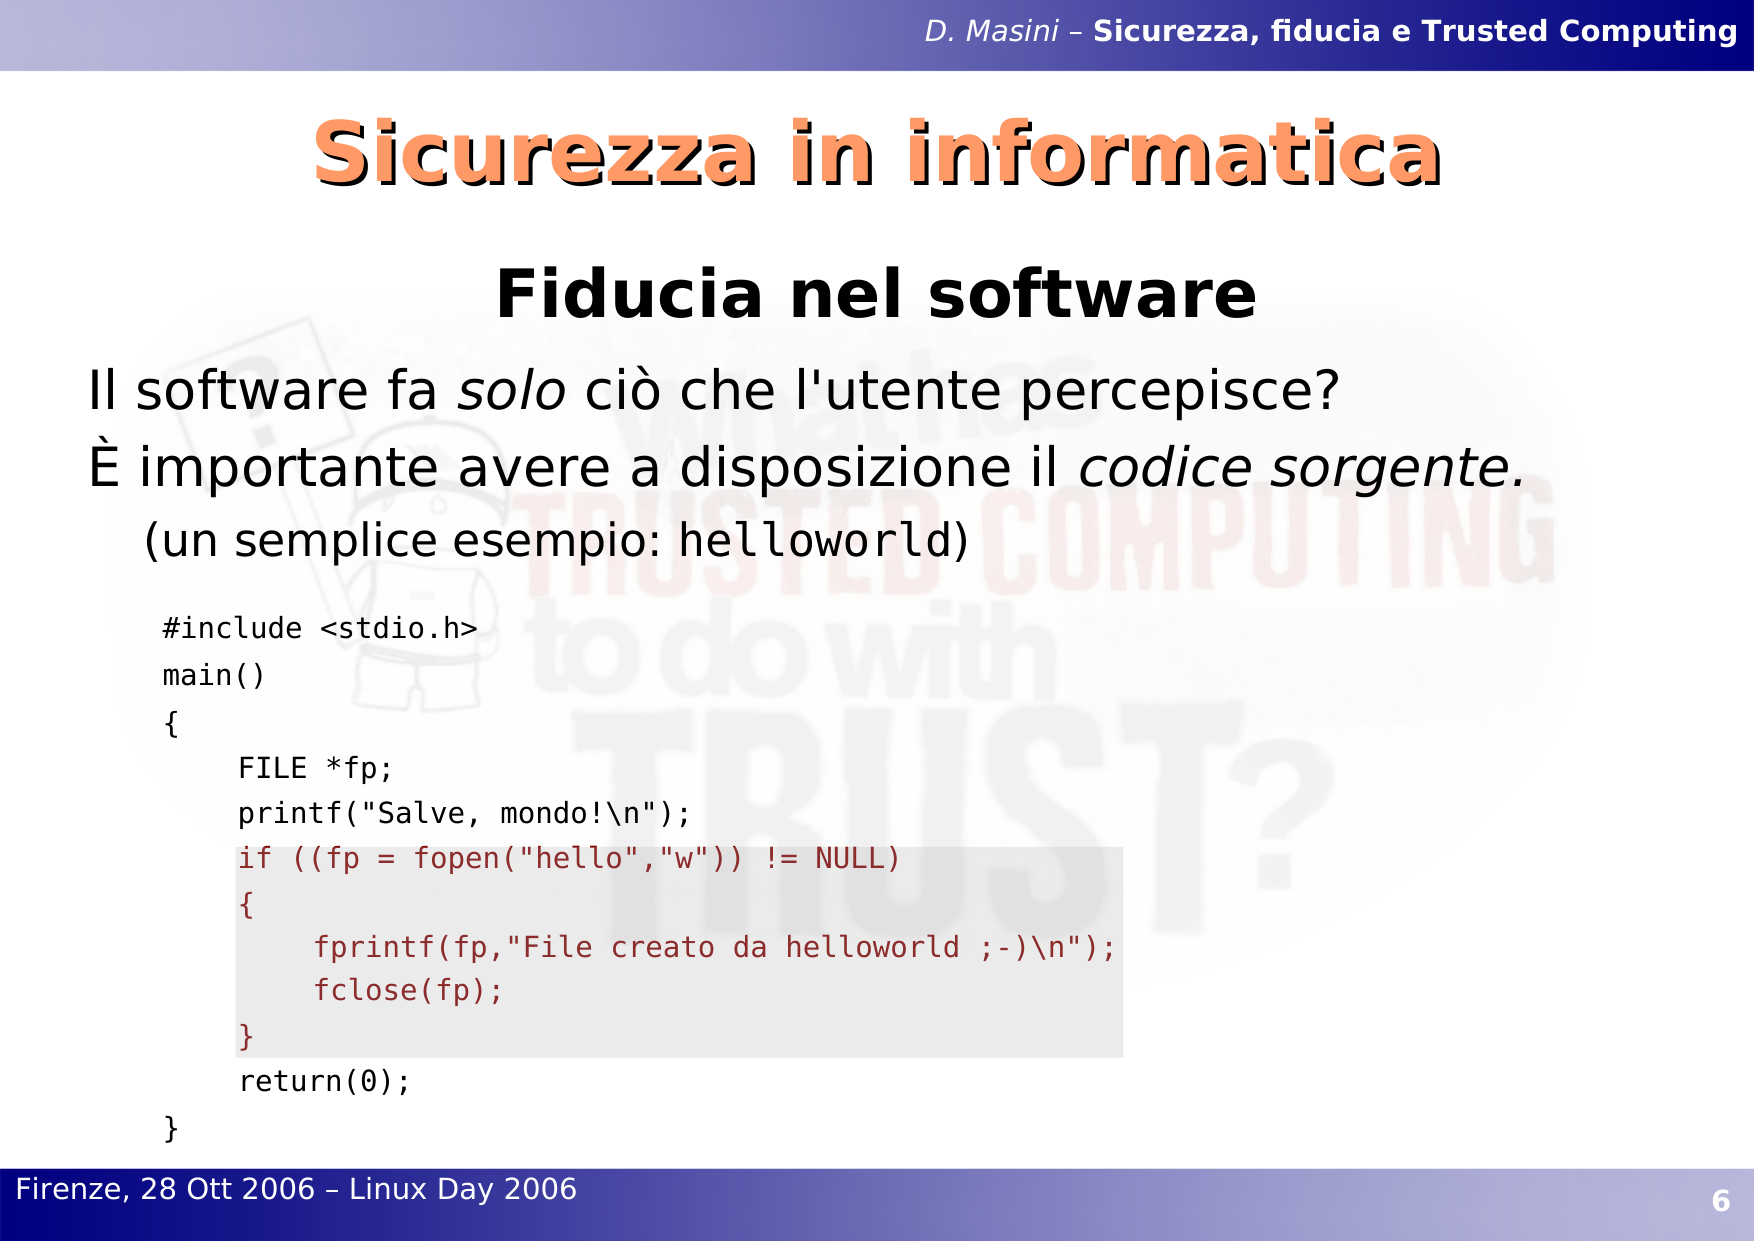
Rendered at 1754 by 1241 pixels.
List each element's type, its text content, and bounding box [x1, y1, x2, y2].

text_box D. Masini – Sicurezza, fiducia e Trusted Computing [602, 7, 1754, 63]
text_box [235, 846, 1124, 1058]
list Fiducia nel software Il software fa solo ciò che l'utente percepisce? È importante avere a disposizione il codice sorgente. (un semplice esempio: helloworld) #include <stdio.h> main() { FILE *fp; printf("Salve, mondo!\n"); if ((fp = fopen("hello","w")) != NULL) { fprintf(fp,"File creato da helloworld ;-)\n"); fclose(fp); } return(0); } [87, 258, 1667, 1149]
text_box Firenze, 28 Ott 2006 – Linux Day 2006 [0, 1175, 1314, 1234]
picture [0, 0, 1754, 1241]
text_box <numero> [1641, 1185, 1732, 1223]
title Sicurezza in informatica [87, 49, 1667, 257]
